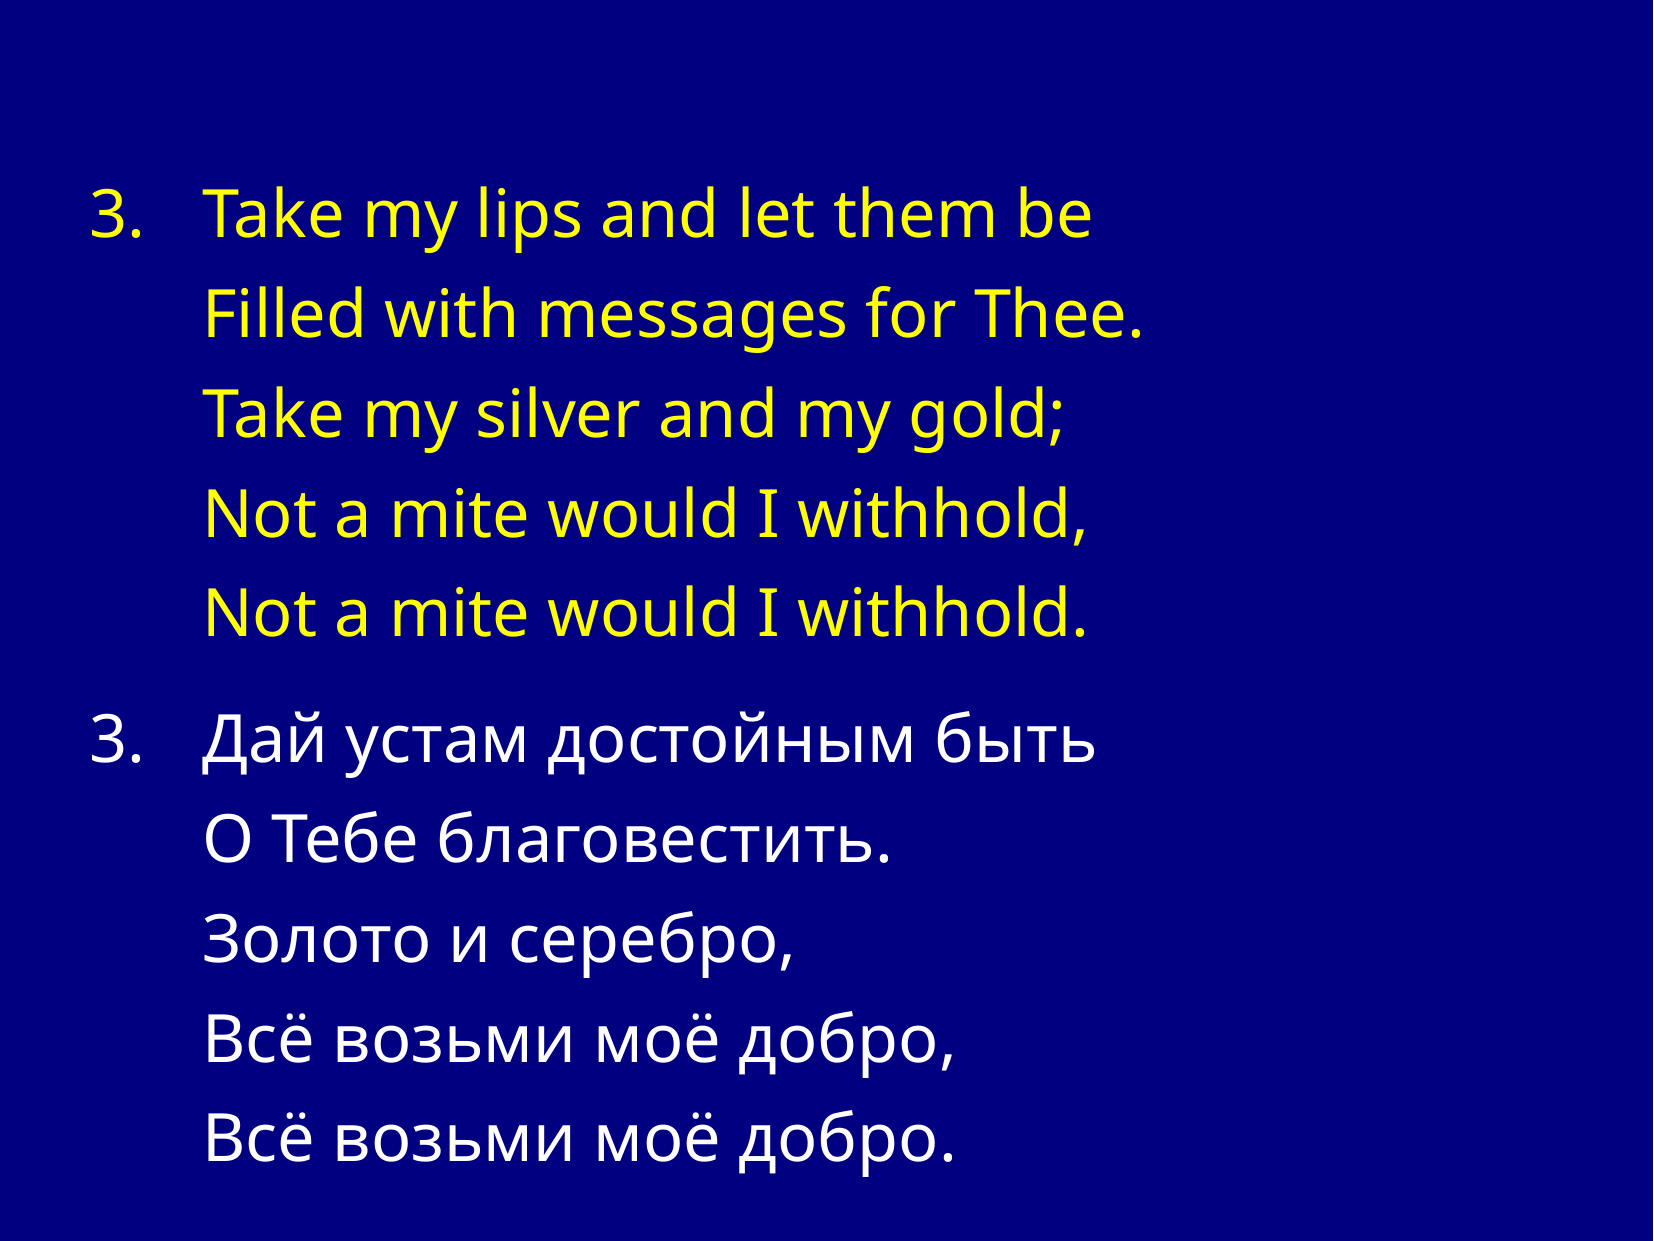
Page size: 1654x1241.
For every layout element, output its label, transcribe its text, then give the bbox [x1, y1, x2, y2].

text_box 3. Take my lips and let them be Filled with messages for Thee. Take my silver and my gold; Not a mite would I withhold, Not a mite would I withhold. [75, 150, 1576, 638]
text_box 3. Дай устам достойным быть О Тебе благовестить. Золото и серебро, Всё возьми моё добро, Всё возьми моё добро. [75, 675, 1576, 1163]
